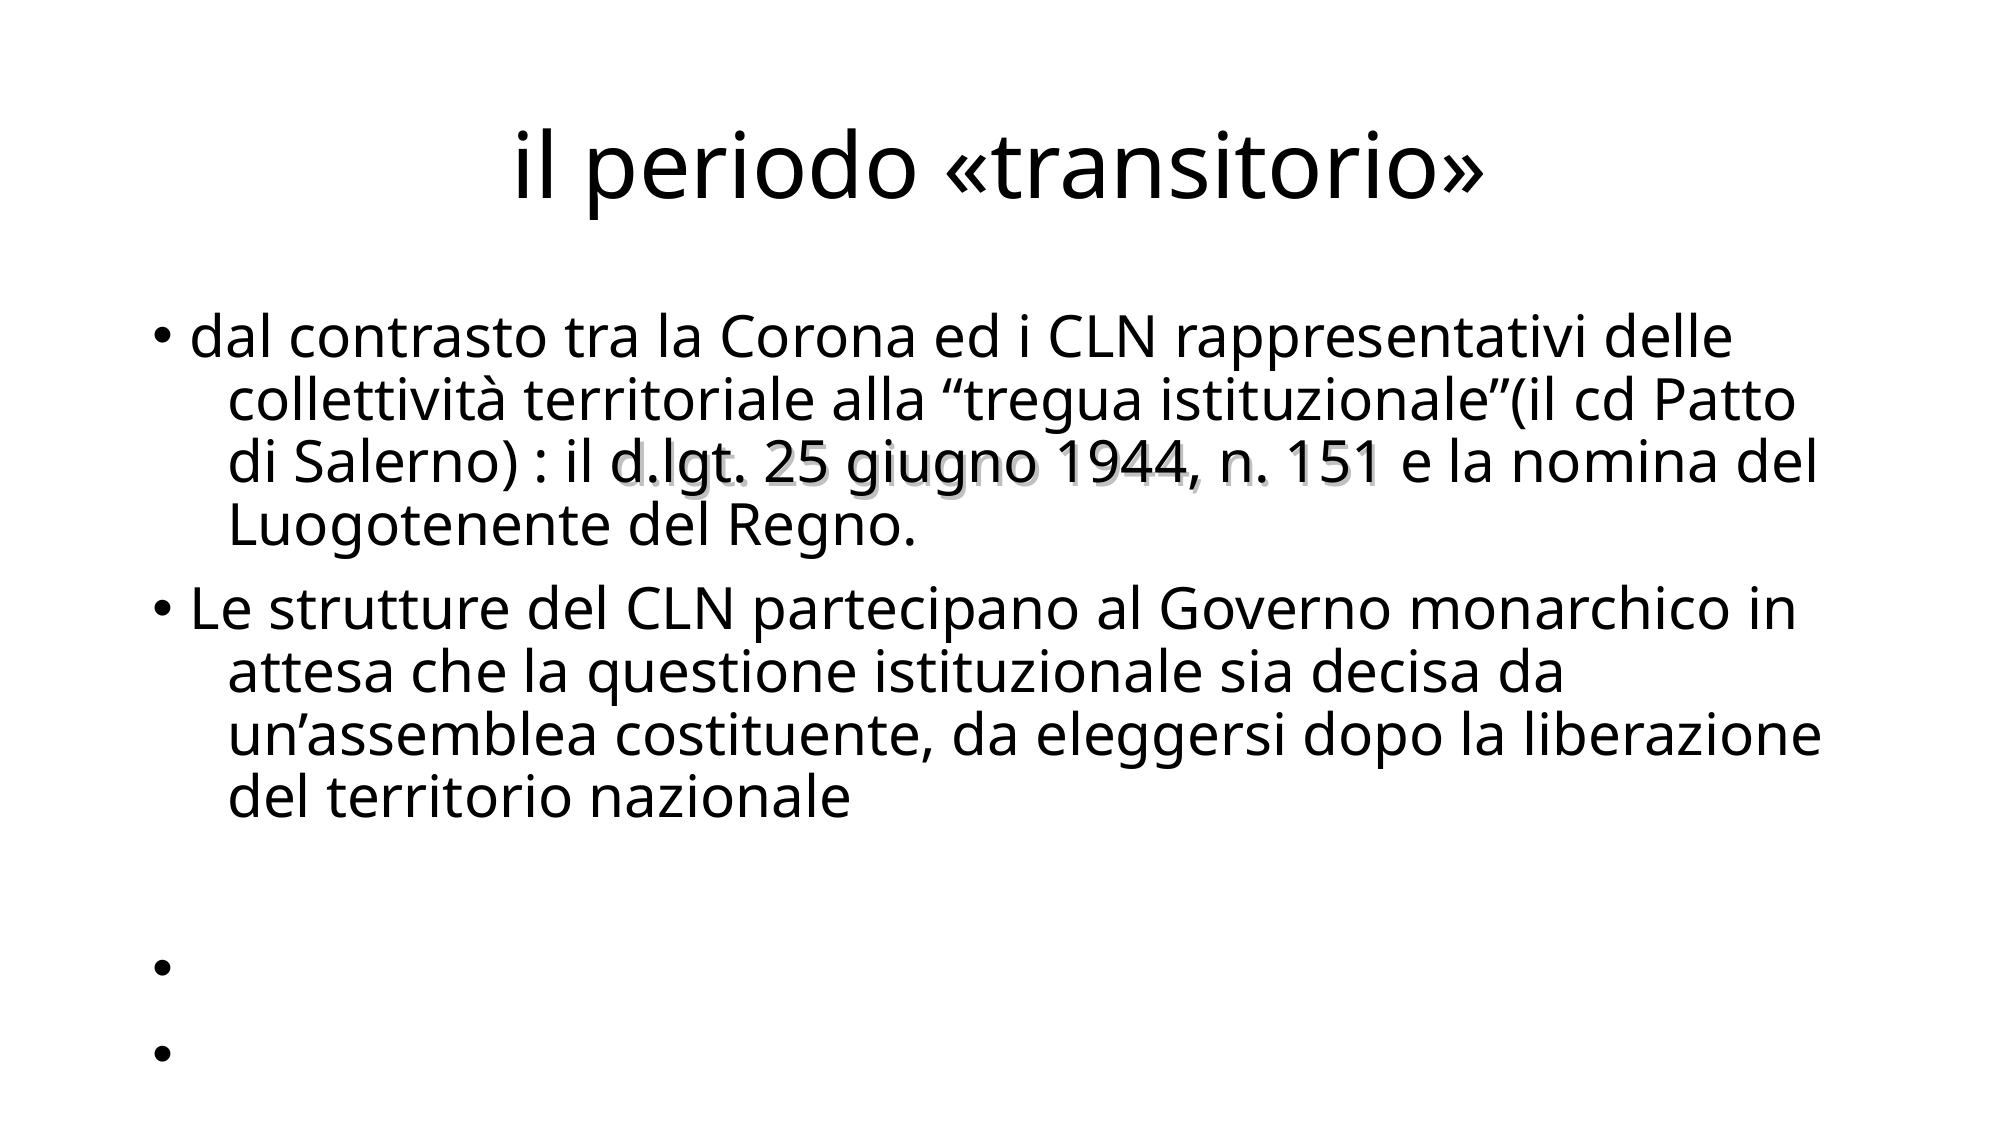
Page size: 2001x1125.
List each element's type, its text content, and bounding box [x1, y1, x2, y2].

list dal contrasto tra la Corona ed i CLN rappresentativi delle collettività territoriale alla “tregua istituzionale”(il cd Patto di Salerno) : il d.lgt. 25 giugno 1944, n. 151 e la nomina del Luogotenente del Regno. Le strutture del CLN partecipano al Governo monarchico in attesa che la questione istituzionale sia decisa da un’assemblea costituente, da eleggersi dopo la liberazione del territorio nazionale [137, 299, 1863, 1014]
title il periodo «transitorio» [137, 59, 1863, 278]
